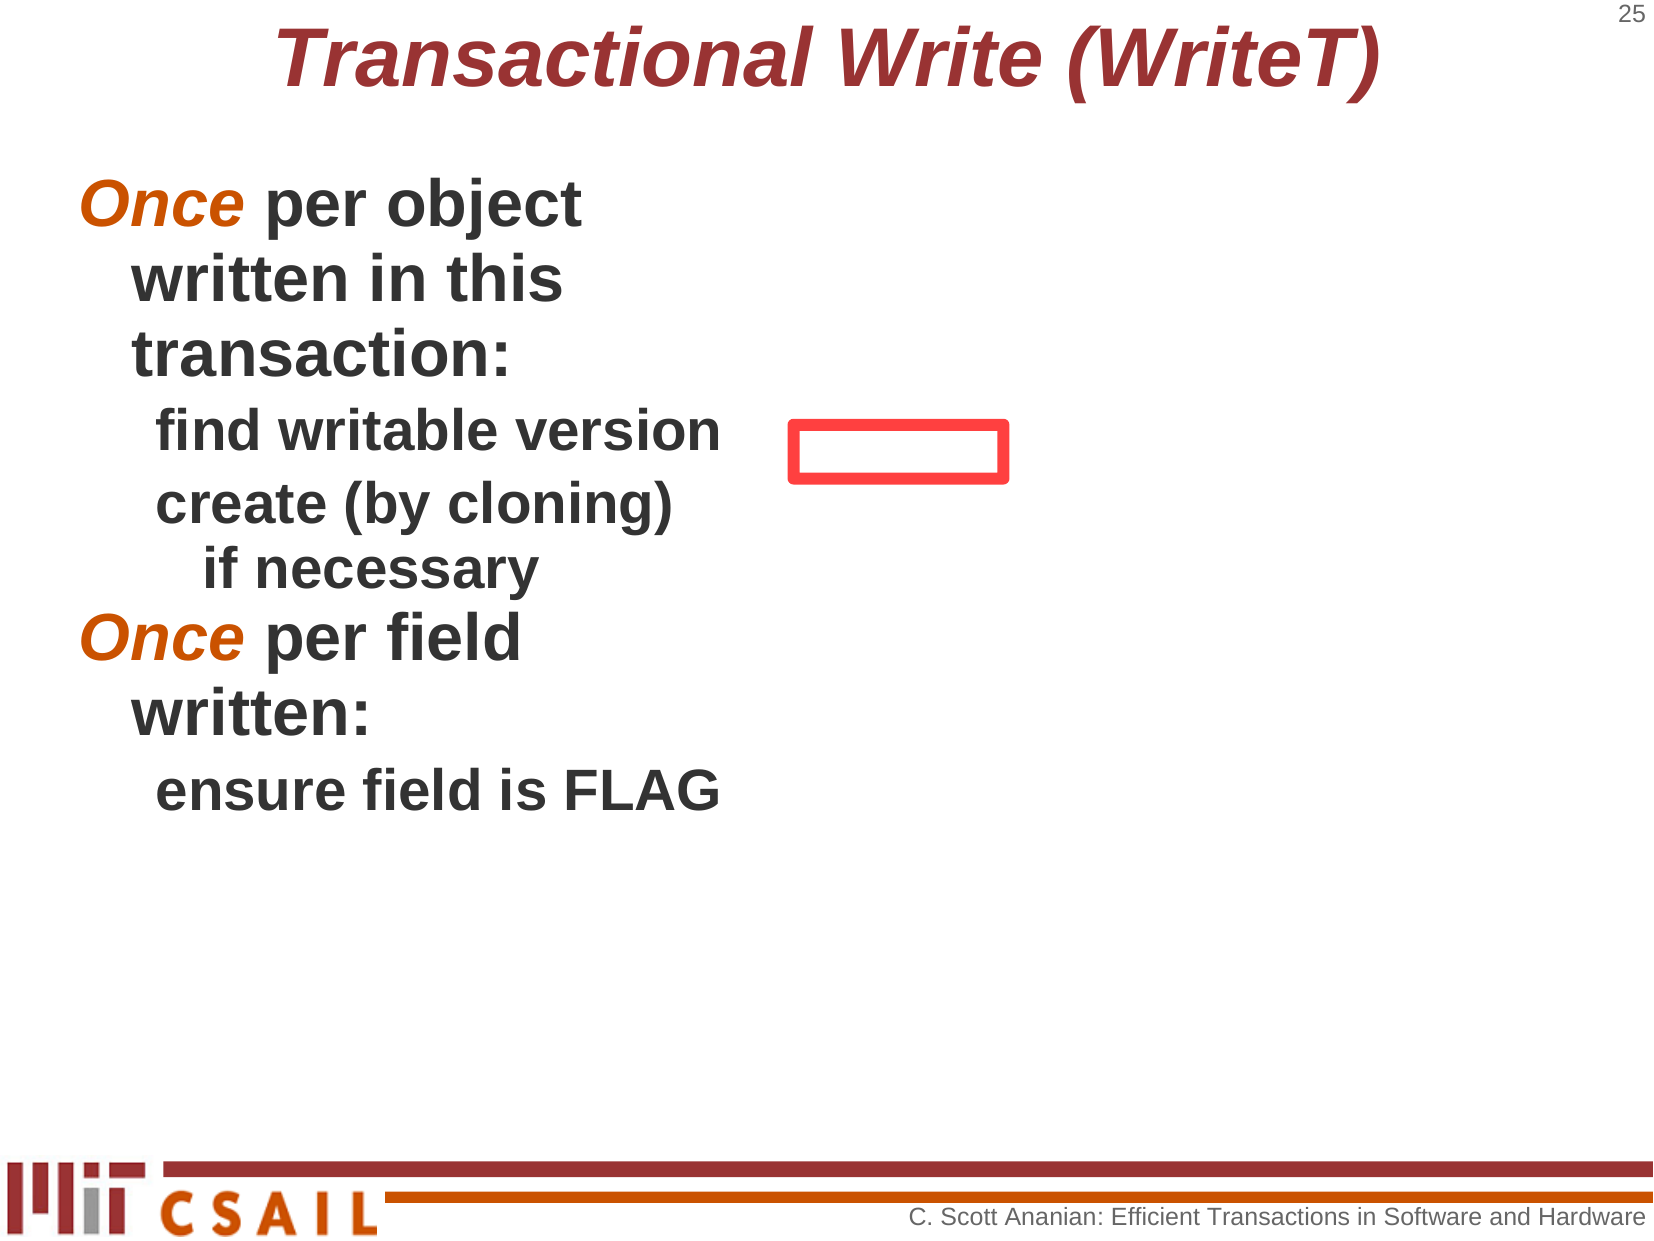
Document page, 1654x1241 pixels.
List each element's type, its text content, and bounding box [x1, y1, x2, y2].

title Transactional Write (WriteT) [121, 0, 1534, 115]
picture [756, 79, 1653, 650]
picture [0, 1155, 377, 1237]
list Once per object written in this transaction: find writable version create (by cloning) if necessary Once per field written: ensure field is FLAG [61, 166, 726, 1147]
